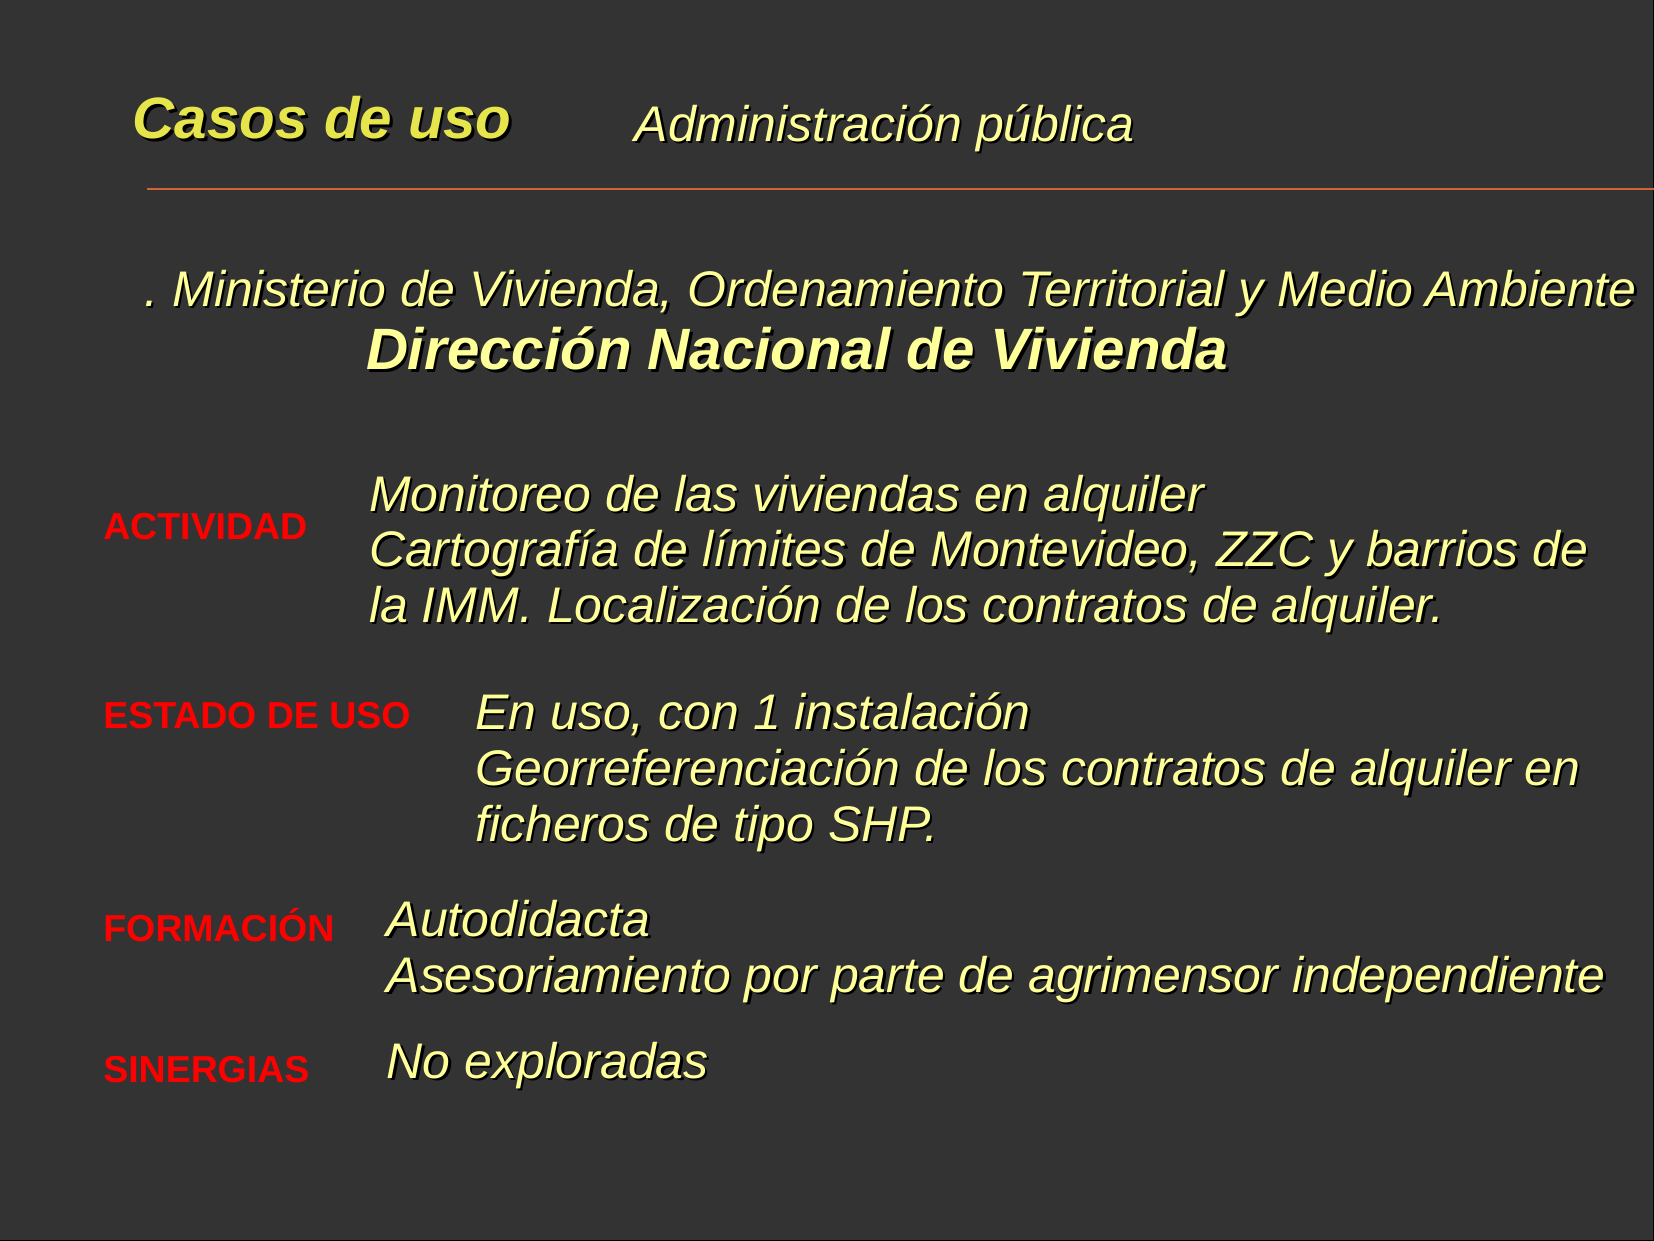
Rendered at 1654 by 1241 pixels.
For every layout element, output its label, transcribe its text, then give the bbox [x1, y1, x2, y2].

text_box Monitoreo de las viviendas en alquiler Cartografía de límites de Montevideo, ZZC y barrios de la IMM. Localización de los contratos de alquiler. [354, 458, 1654, 641]
text_box ESTADO DE USO [88, 687, 460, 745]
text_box En uso, con 1 instalación Georreferenciación de los contratos de alquiler en ficheros de tipo SHP. [460, 677, 1654, 860]
text_box [0, 0, 1654, 1241]
text_box Administración pública [620, 88, 1536, 160]
text_box SINERGIAS [88, 1041, 502, 1099]
text_box No exploradas [372, 1025, 1654, 1097]
text_box . Ministerio de Vivienda, Ordenamiento Territorial y Medio Ambiente Dirección Nacional de Vivienda [129, 253, 1654, 390]
text_box ACTIVIDAD [88, 498, 354, 556]
text_box Autodidacta Asesoriamiento por parte de agrimensor independiente [372, 883, 1654, 1011]
text_box FORMACIÓN [88, 899, 372, 957]
text_box Casos de uso [118, 78, 1536, 169]
